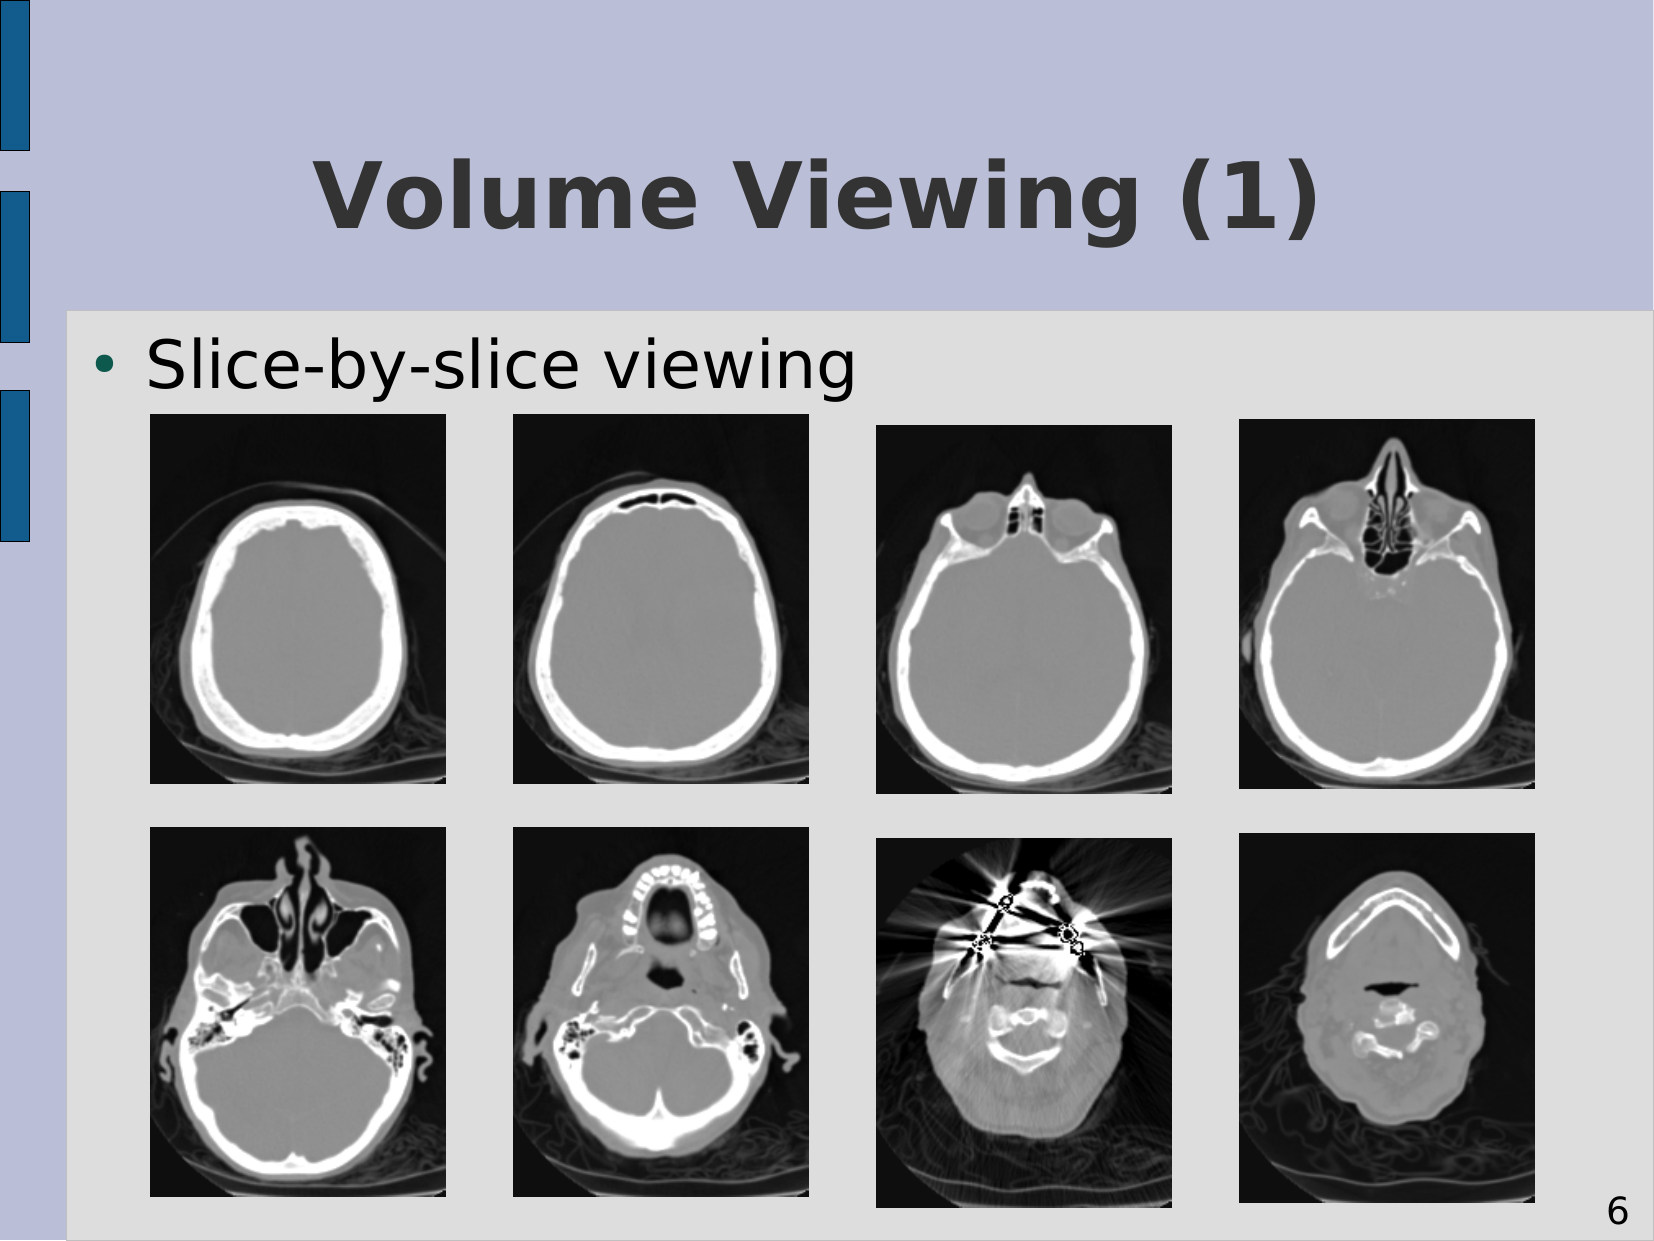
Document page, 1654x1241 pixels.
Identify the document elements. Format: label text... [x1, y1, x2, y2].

picture [876, 425, 1172, 794]
picture [513, 827, 809, 1197]
title Volume Viewing (1) [112, 92, 1525, 301]
picture [513, 414, 809, 784]
picture [150, 414, 446, 784]
picture [1239, 419, 1535, 789]
list Slice-by-slice viewing [75, 327, 1654, 1109]
picture [876, 838, 1172, 1208]
picture [150, 827, 446, 1197]
picture [1239, 833, 1535, 1203]
